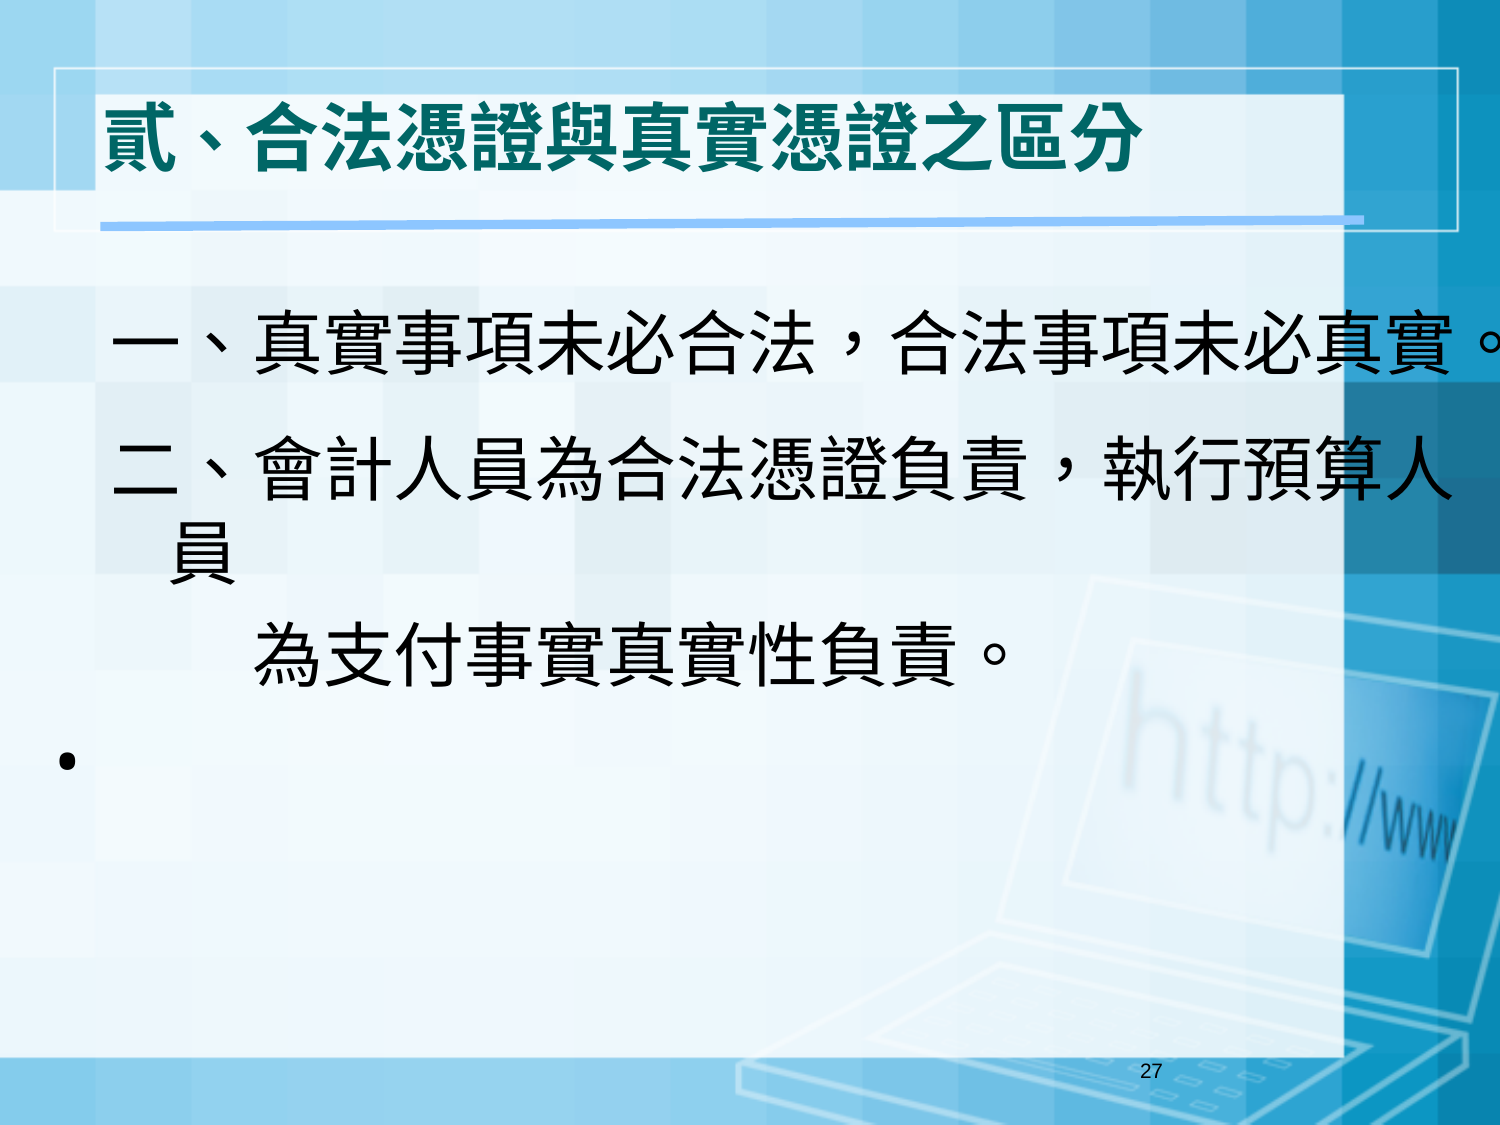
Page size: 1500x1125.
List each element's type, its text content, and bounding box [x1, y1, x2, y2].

list 一、真實事項未必合法，合法事項未必真實。 二、會計人員為合法憑證負責，執行預算人員 為支付事實真實性負責。 [39, 290, 1500, 1034]
text_box [1074, 1034, 1426, 1125]
title 貳、合法憑證與真實憑證之區分 [87, 87, 1338, 201]
